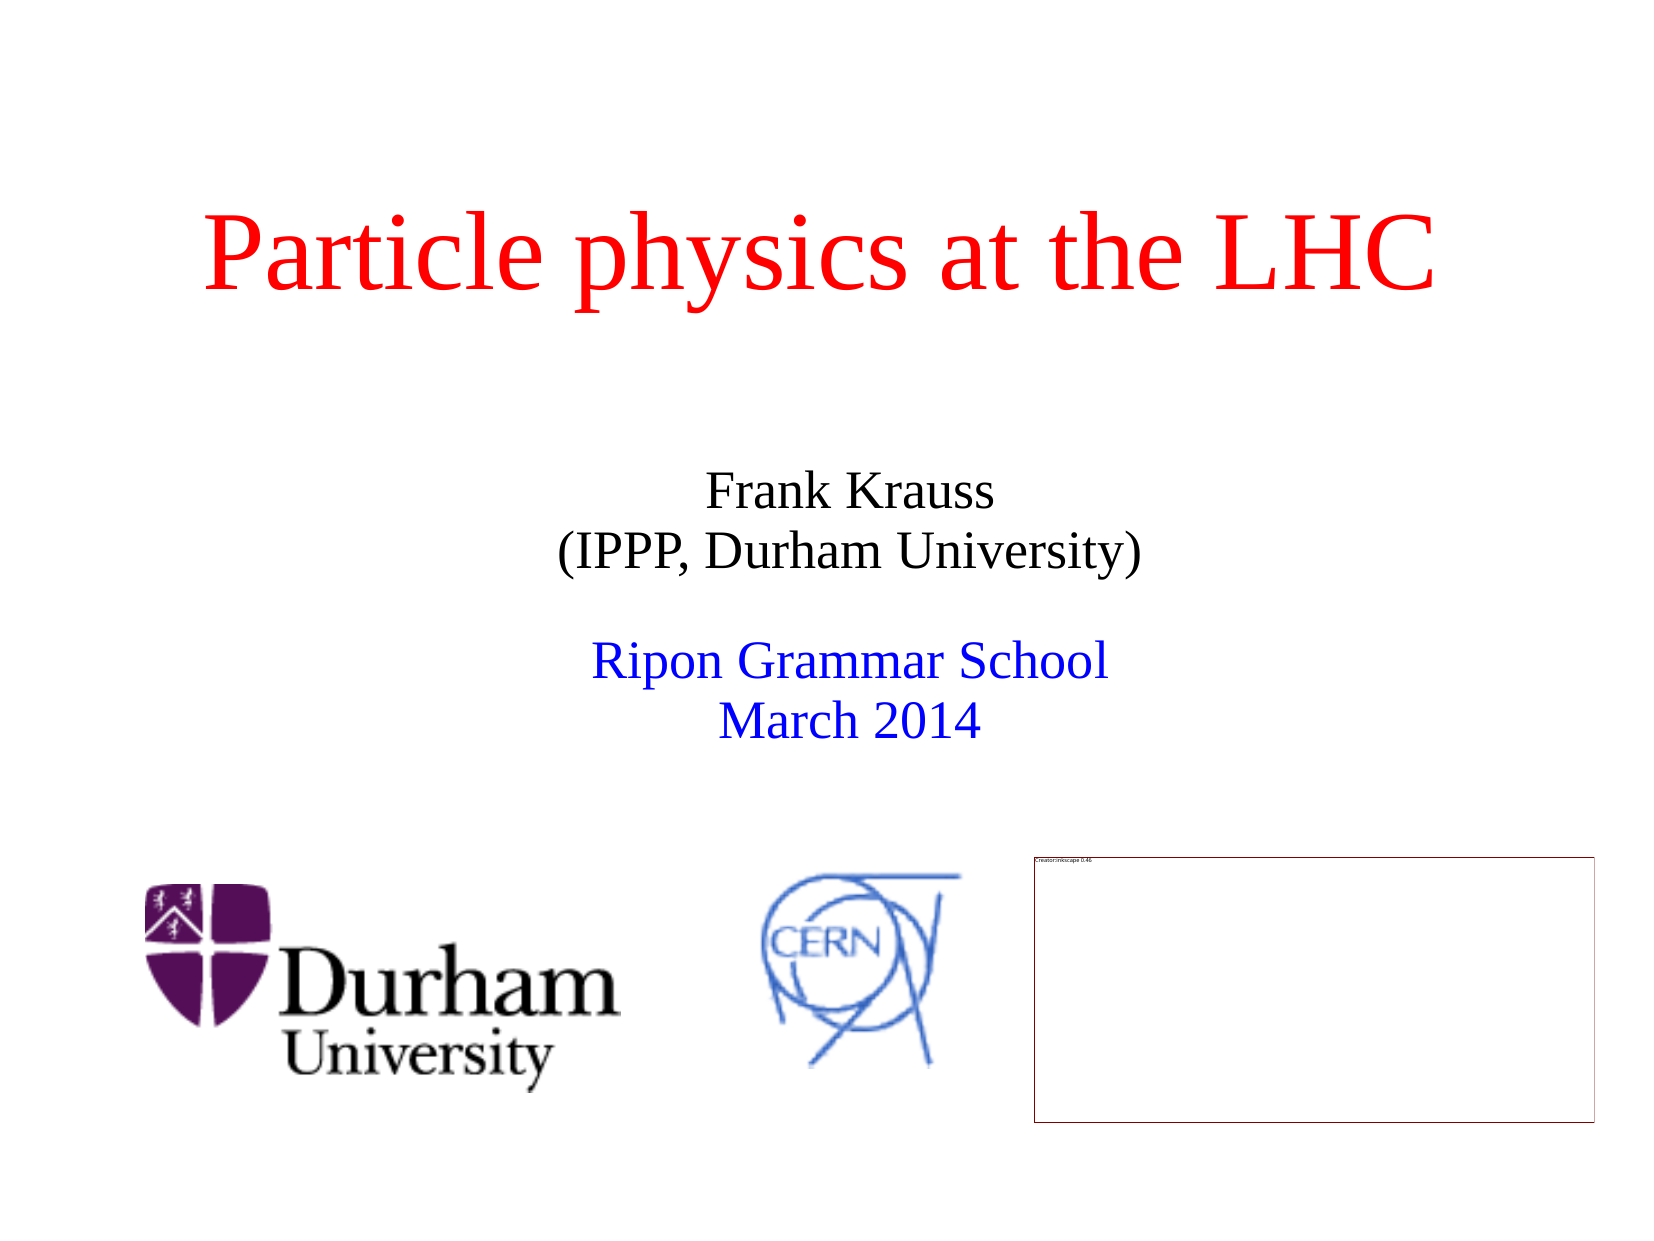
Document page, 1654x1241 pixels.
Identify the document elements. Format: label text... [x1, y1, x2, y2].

picture [1033, 856, 1595, 1123]
subtitle Frank Krauss (IPPP, Durham University) Ripon Grammar School March 2014 [88, 442, 1577, 768]
picture [145, 884, 621, 1093]
picture [708, 856, 975, 1069]
title Particle physics at the LHC [88, 147, 1577, 355]
